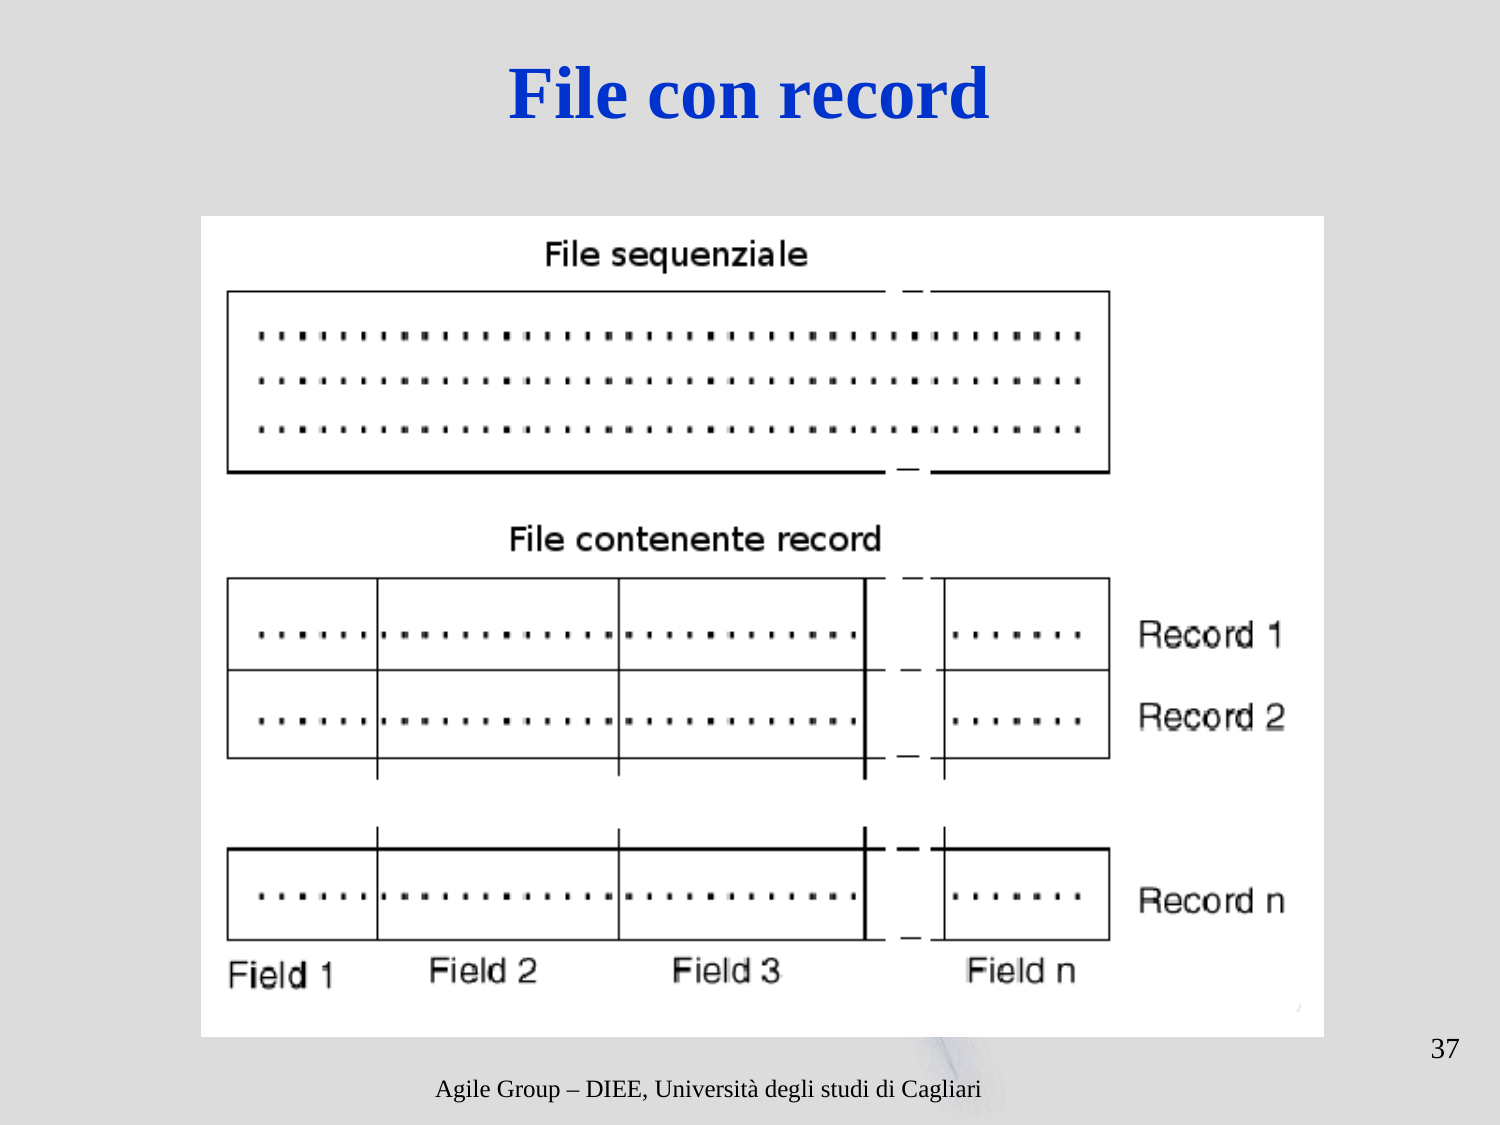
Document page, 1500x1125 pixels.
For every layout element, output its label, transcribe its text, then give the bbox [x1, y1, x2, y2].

title File con record [112, 12, 1388, 175]
picture [0, 0, 1500, 1125]
